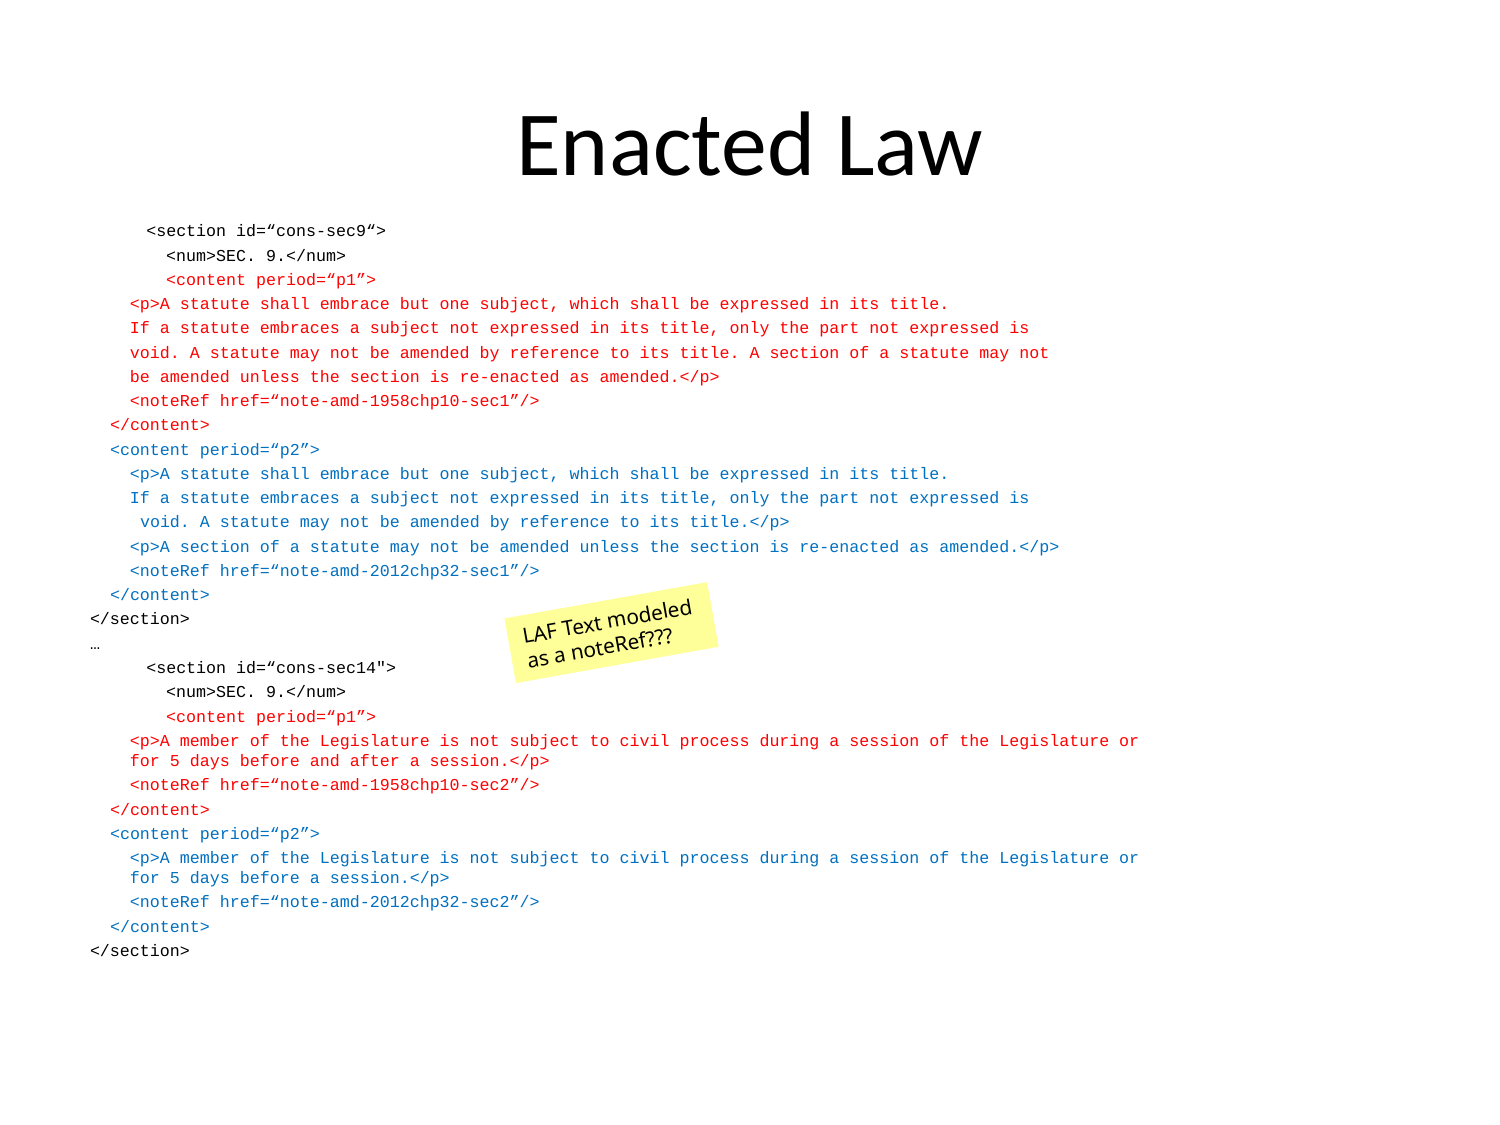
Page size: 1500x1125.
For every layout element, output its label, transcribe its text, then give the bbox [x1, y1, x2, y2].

title Enacted Law [75, 45, 1426, 212]
list <section id=“cons-sec9“> <num>SEC. 9.</num> <content period=“p1”> <p>A statute shall embrace but one subject, which shall be expressed in its title. If a statute embraces a subject not expressed in its title, only the part not expressed is void. A statute may not be amended by reference to its title. A section of a statute may not be amended unless the section is re-enacted as amended.</p> <noteRef href=“note-amd-1958chp10-sec1”/> </content> <content period=“p2”> <p>A statute shall embrace but one subject, which shall be expressed in its title. If a statute embraces a subject not expressed in its title, only the part not expressed is void. A statute may not be amended by reference to its title.</p> <p>A section of a statute may not be amended unless the section is re-enacted as amended.</p> <noteRef href=“note-amd-2012chp32-sec1”/> </content> </section> … <section id=“cons-sec14"> <num>SEC. 9.</num> <content period=“p1”> <p>A member of the Legislature is not subject to civil process during a session of the Legislature or for 5 days before and after a session.</p> <noteRef href=“note-amd-1958chp10-sec2”/> </content> <content period=“p2”> <p>A member of the Legislature is not subject to civil process during a session of the Legislature or for 5 days before a session.</p> <noteRef href=“note-amd-2012chp32-sec2”/> </content> </section> [75, 212, 1426, 1005]
text_box LAF Text modeled as a noteRef??? [504, 582, 719, 684]
